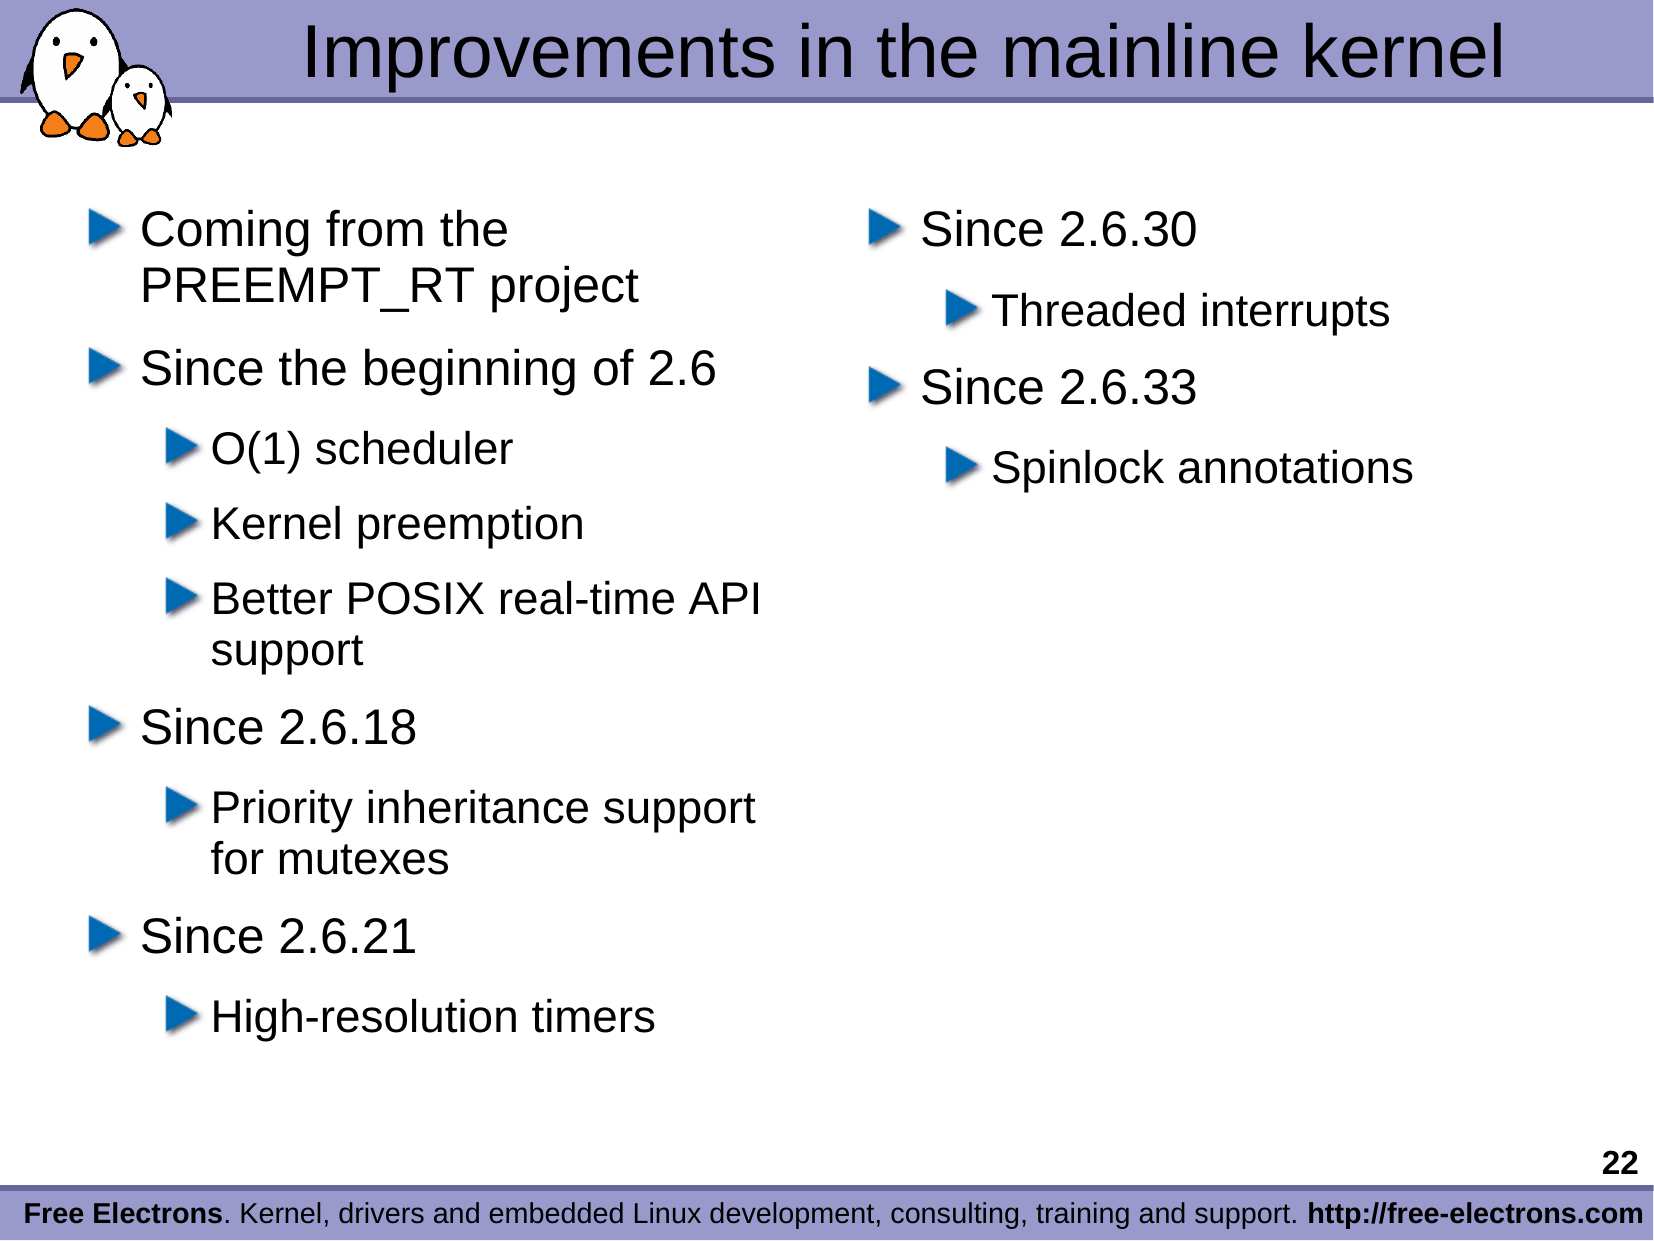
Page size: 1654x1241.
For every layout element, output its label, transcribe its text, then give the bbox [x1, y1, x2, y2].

picture [20, 8, 172, 147]
title Improvements in the mainline kernel [178, 4, 1631, 98]
list Coming from the PREEMPT_RT project Since the beginning of 2.6 O(1) scheduler Kernel preemption Better POSIX real-time API support Since 2.6.18 Priority inheritance support for mutexes Since 2.6.21 High-resolution timers [68, 201, 813, 1118]
list Since 2.6.30 Threaded interrupts Since 2.6.33 Spinlock annotations [849, 201, 1593, 1118]
